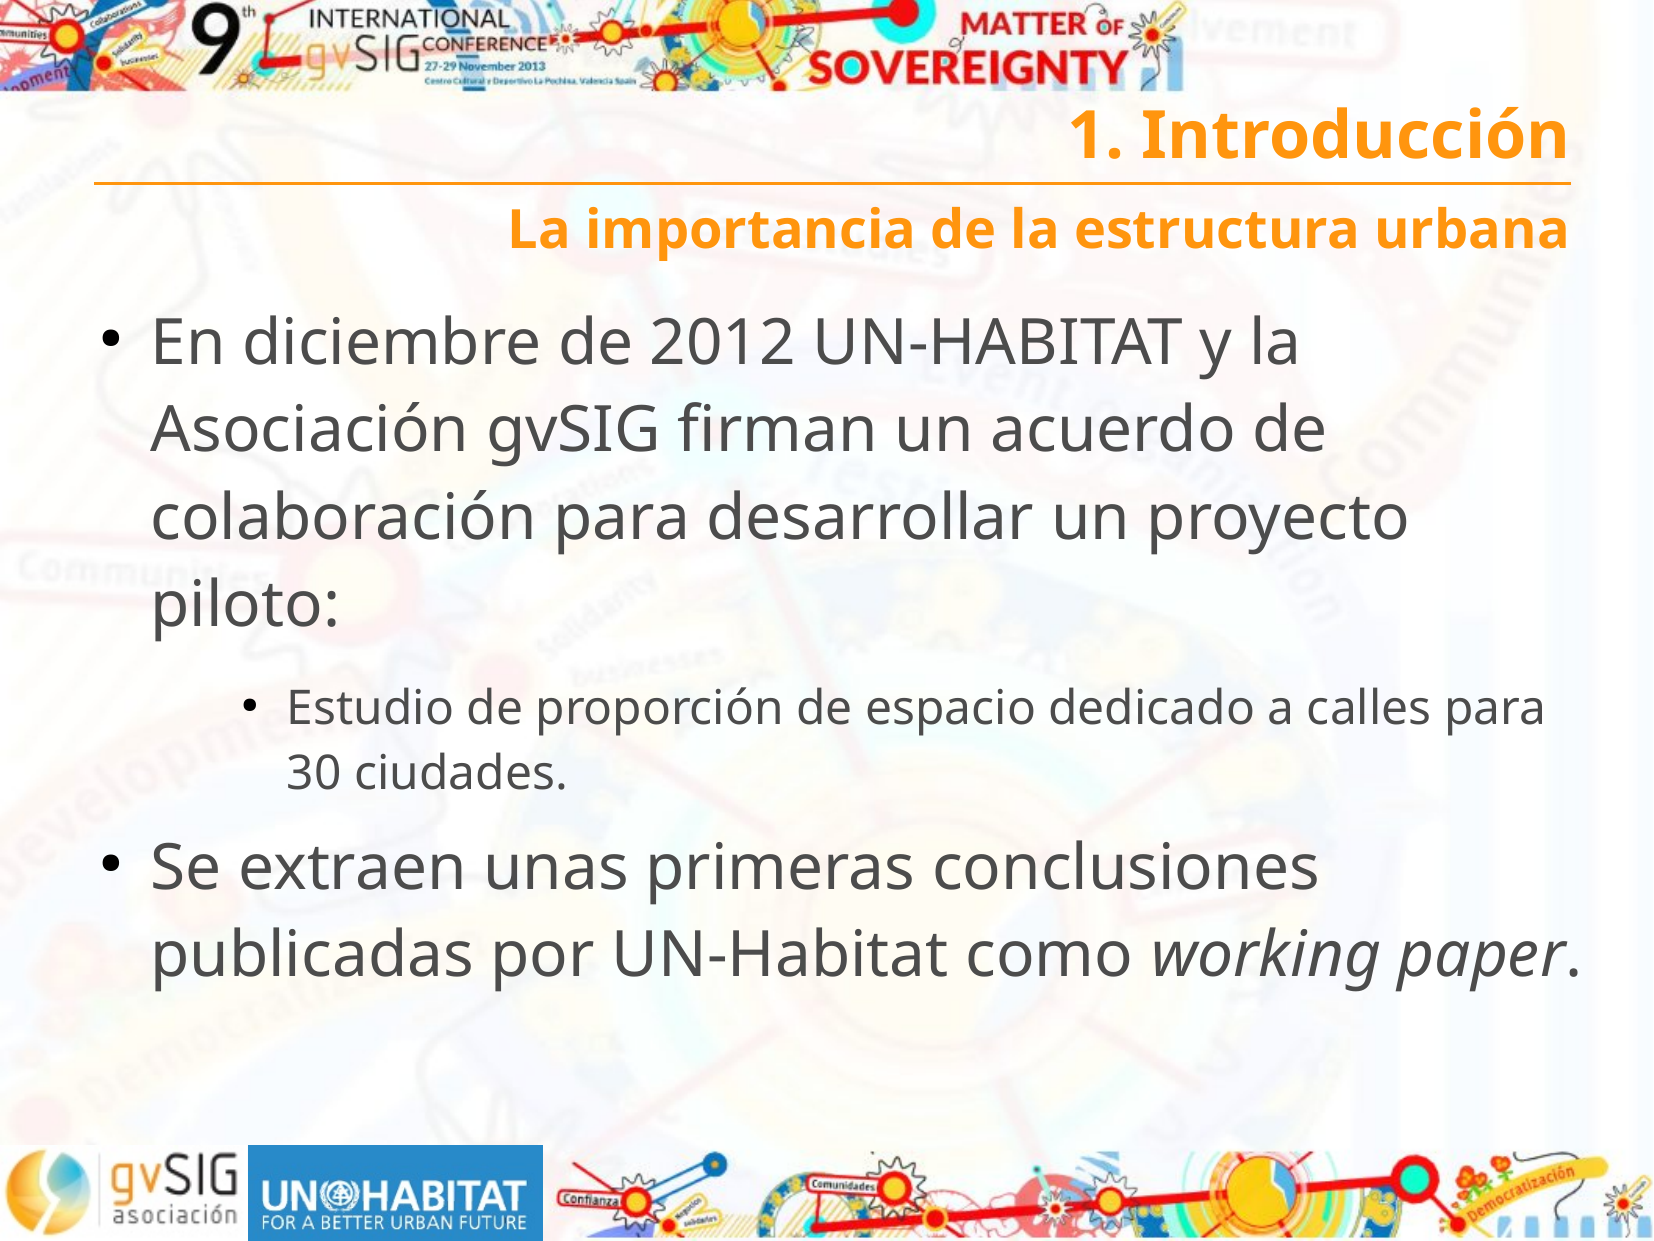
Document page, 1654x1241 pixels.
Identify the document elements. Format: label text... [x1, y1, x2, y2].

title La importancia de la estructura urbana [82, 183, 1571, 272]
title 1. Introducción [82, 88, 1571, 178]
list En diciembre de 2012 UN-HABITAT y la Asociación gvSIG firman un acuerdo de colaboración para desarrollar un proyecto piloto: Estudio de proporción de espacio dedicado a calles para 30 ciudades. Se extraen unas primeras conclusiones publicadas por UN-Habitat como working paper. [82, 296, 1595, 1081]
picture [0, 0, 1654, 1241]
